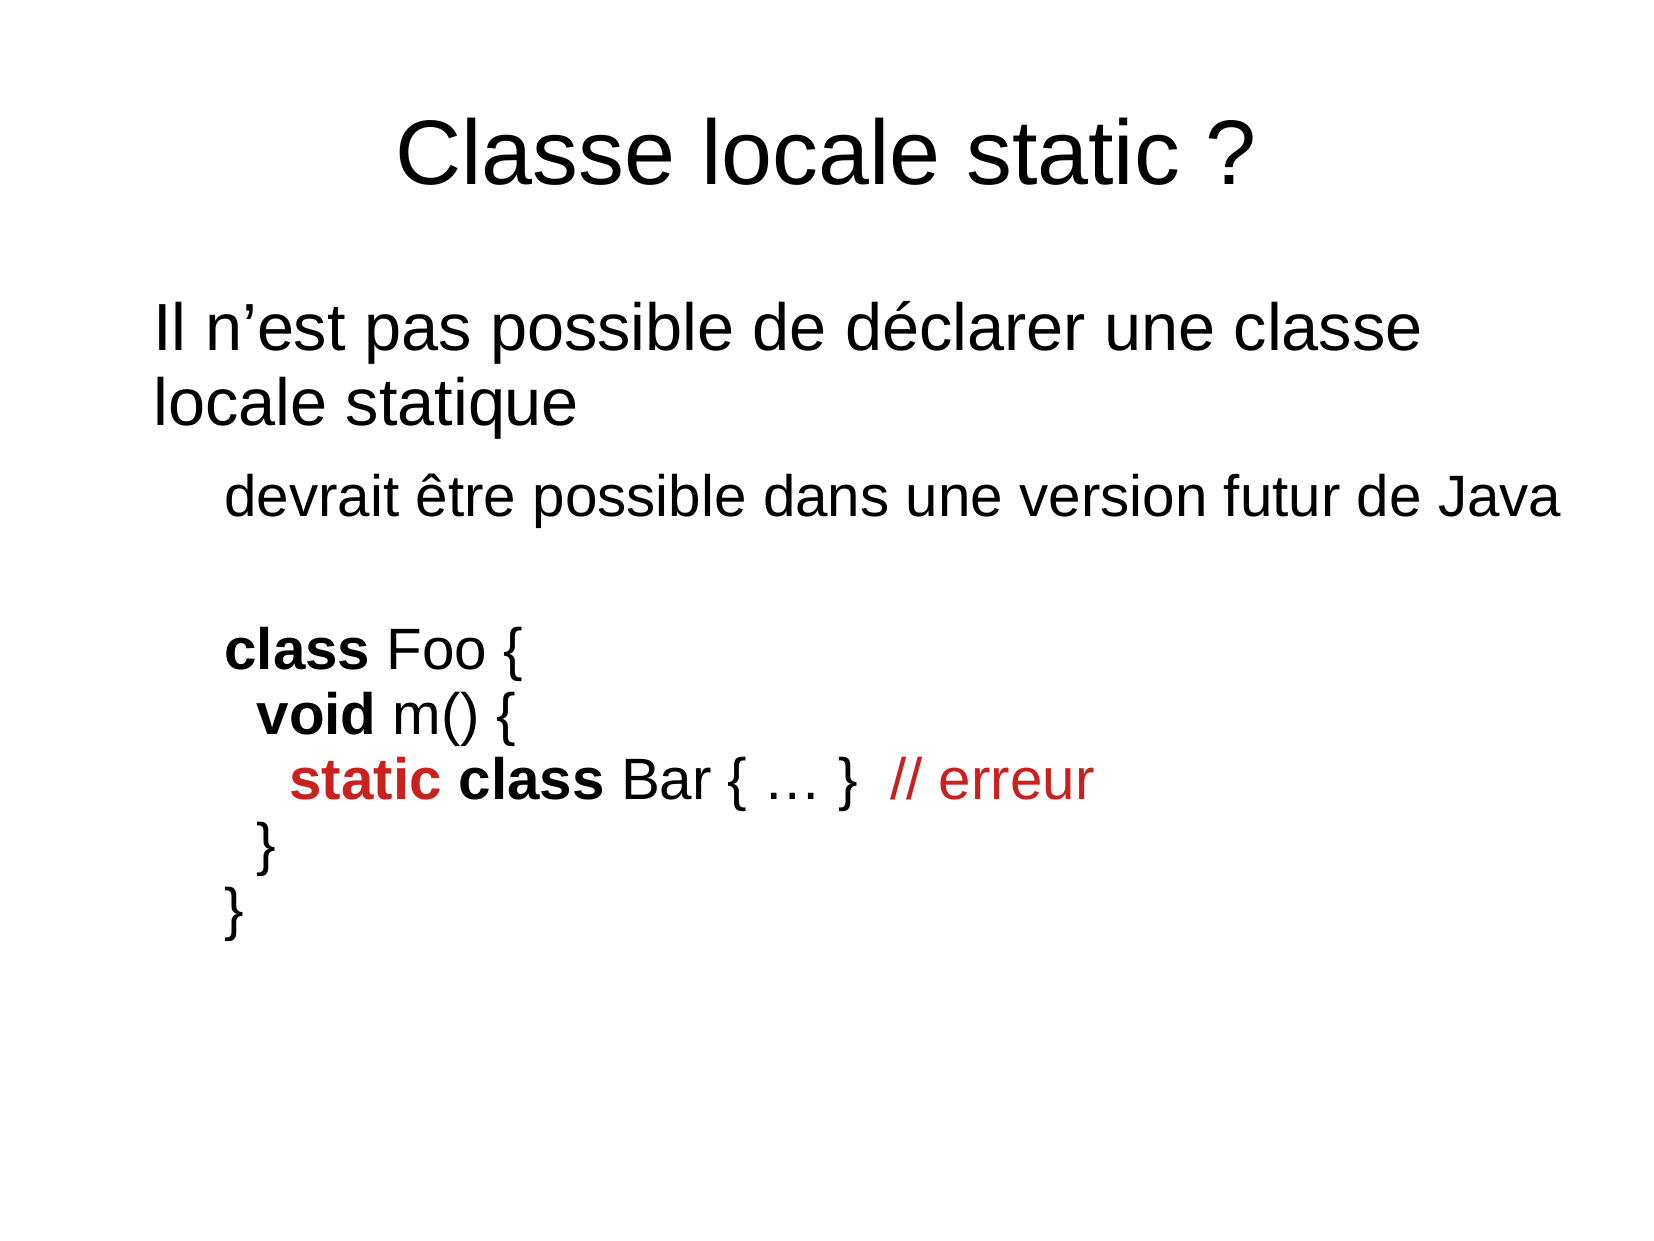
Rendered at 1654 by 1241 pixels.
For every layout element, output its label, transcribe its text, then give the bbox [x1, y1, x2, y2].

title Classe locale static ? [82, 49, 1571, 257]
list Il n’est pas possible de déclarer une classe locale statique devrait être possible dans une version futur de Java class Foo { void m() { static class Bar { … } // erreur } } [82, 290, 1571, 1081]
